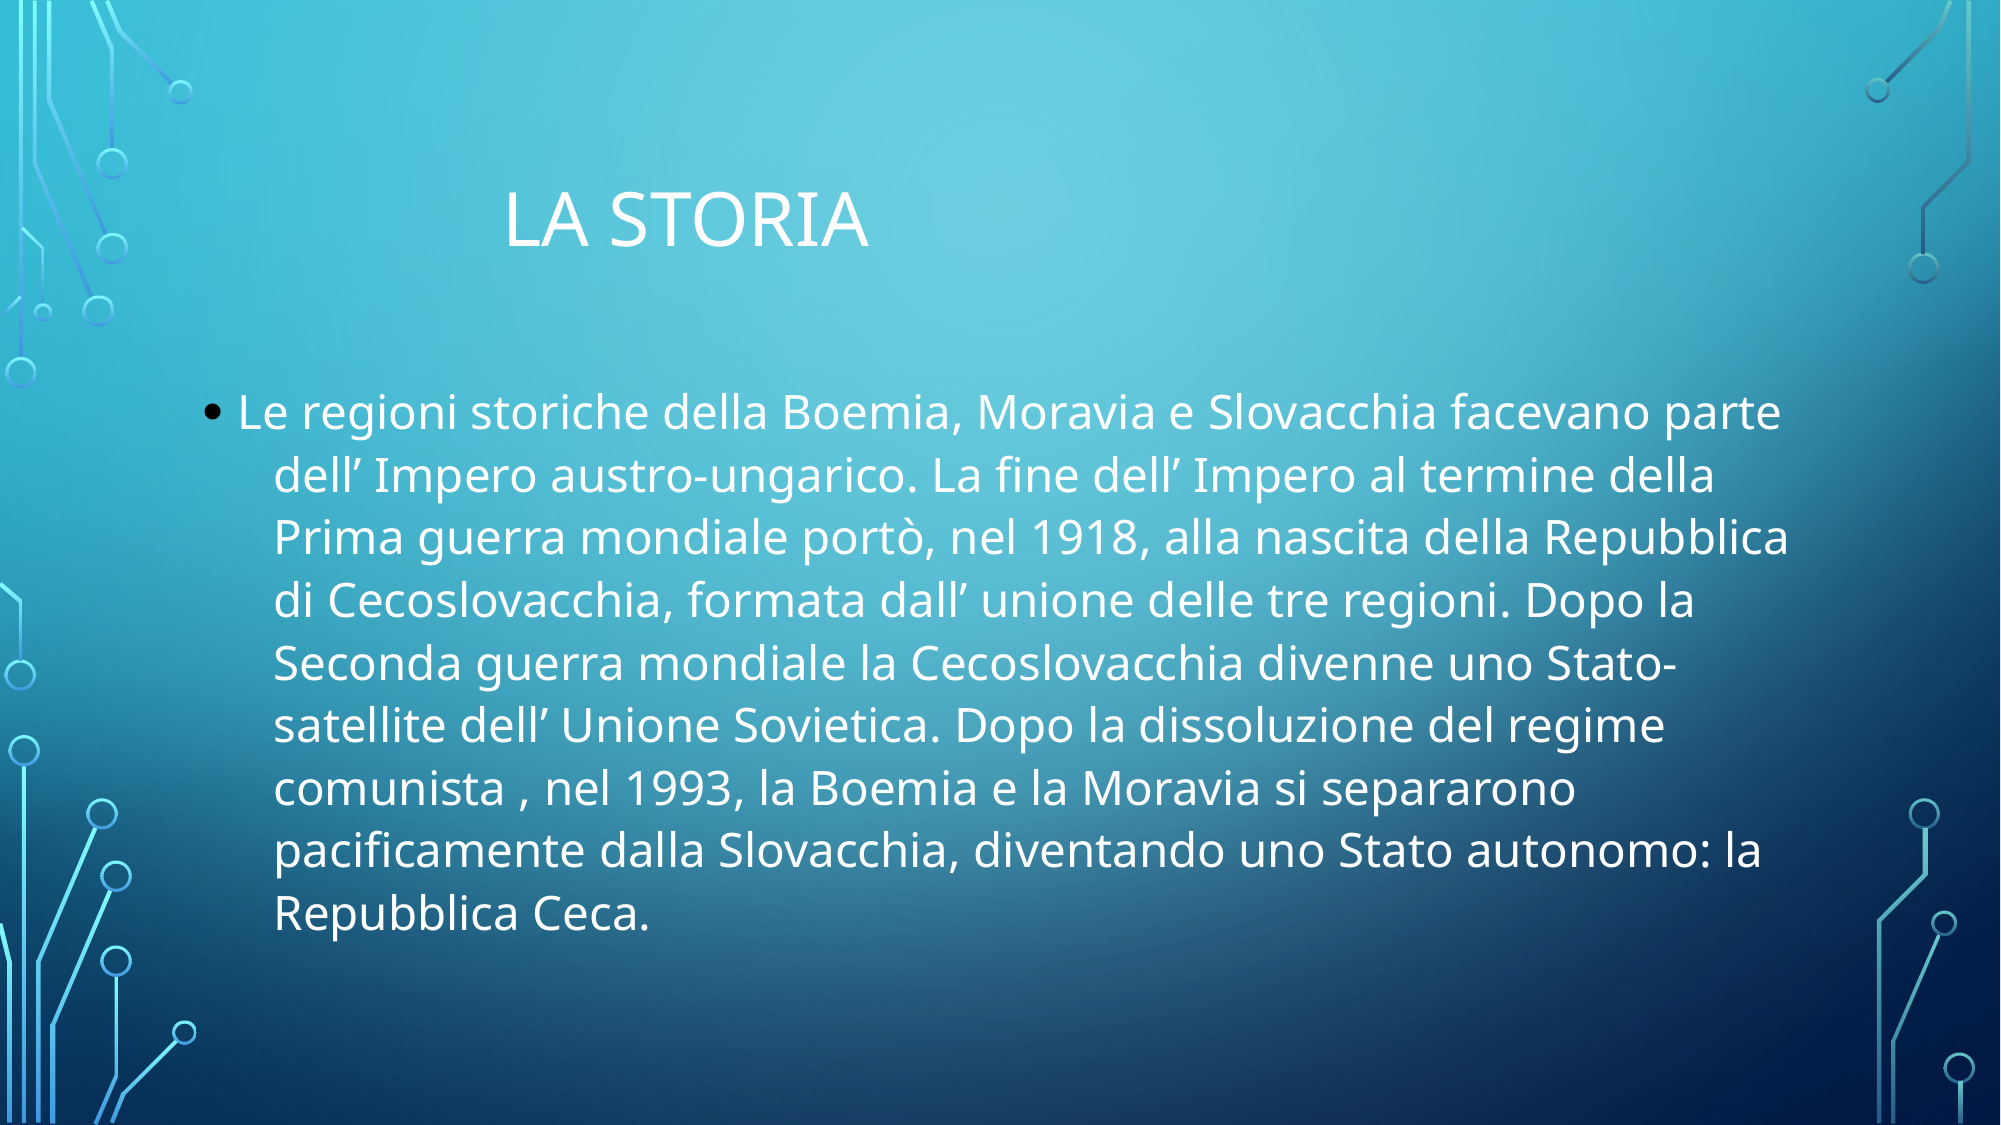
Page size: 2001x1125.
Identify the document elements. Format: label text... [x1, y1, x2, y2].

title La storia [187, 101, 1813, 344]
list Le regioni storiche della Boemia, Moravia e Slovacchia facevano parte dell’ Impero austro-ungarico. La fine dell’ Impero al termine della Prima guerra mondiale portò, nel 1918, alla nascita della Repubblica di Cecoslovacchia, formata dall’ unione delle tre regioni. Dopo la Seconda guerra mondiale la Cecoslovacchia divenne uno Stato-satellite dell’ Unione Sovietica. Dopo la dissoluzione del regime comunista , nel 1993, la Boemia e la Moravia si separarono pacificamente dalla Slovacchia, diventando uno Stato autonomo: la Repubblica Ceca. [187, 369, 1813, 951]
